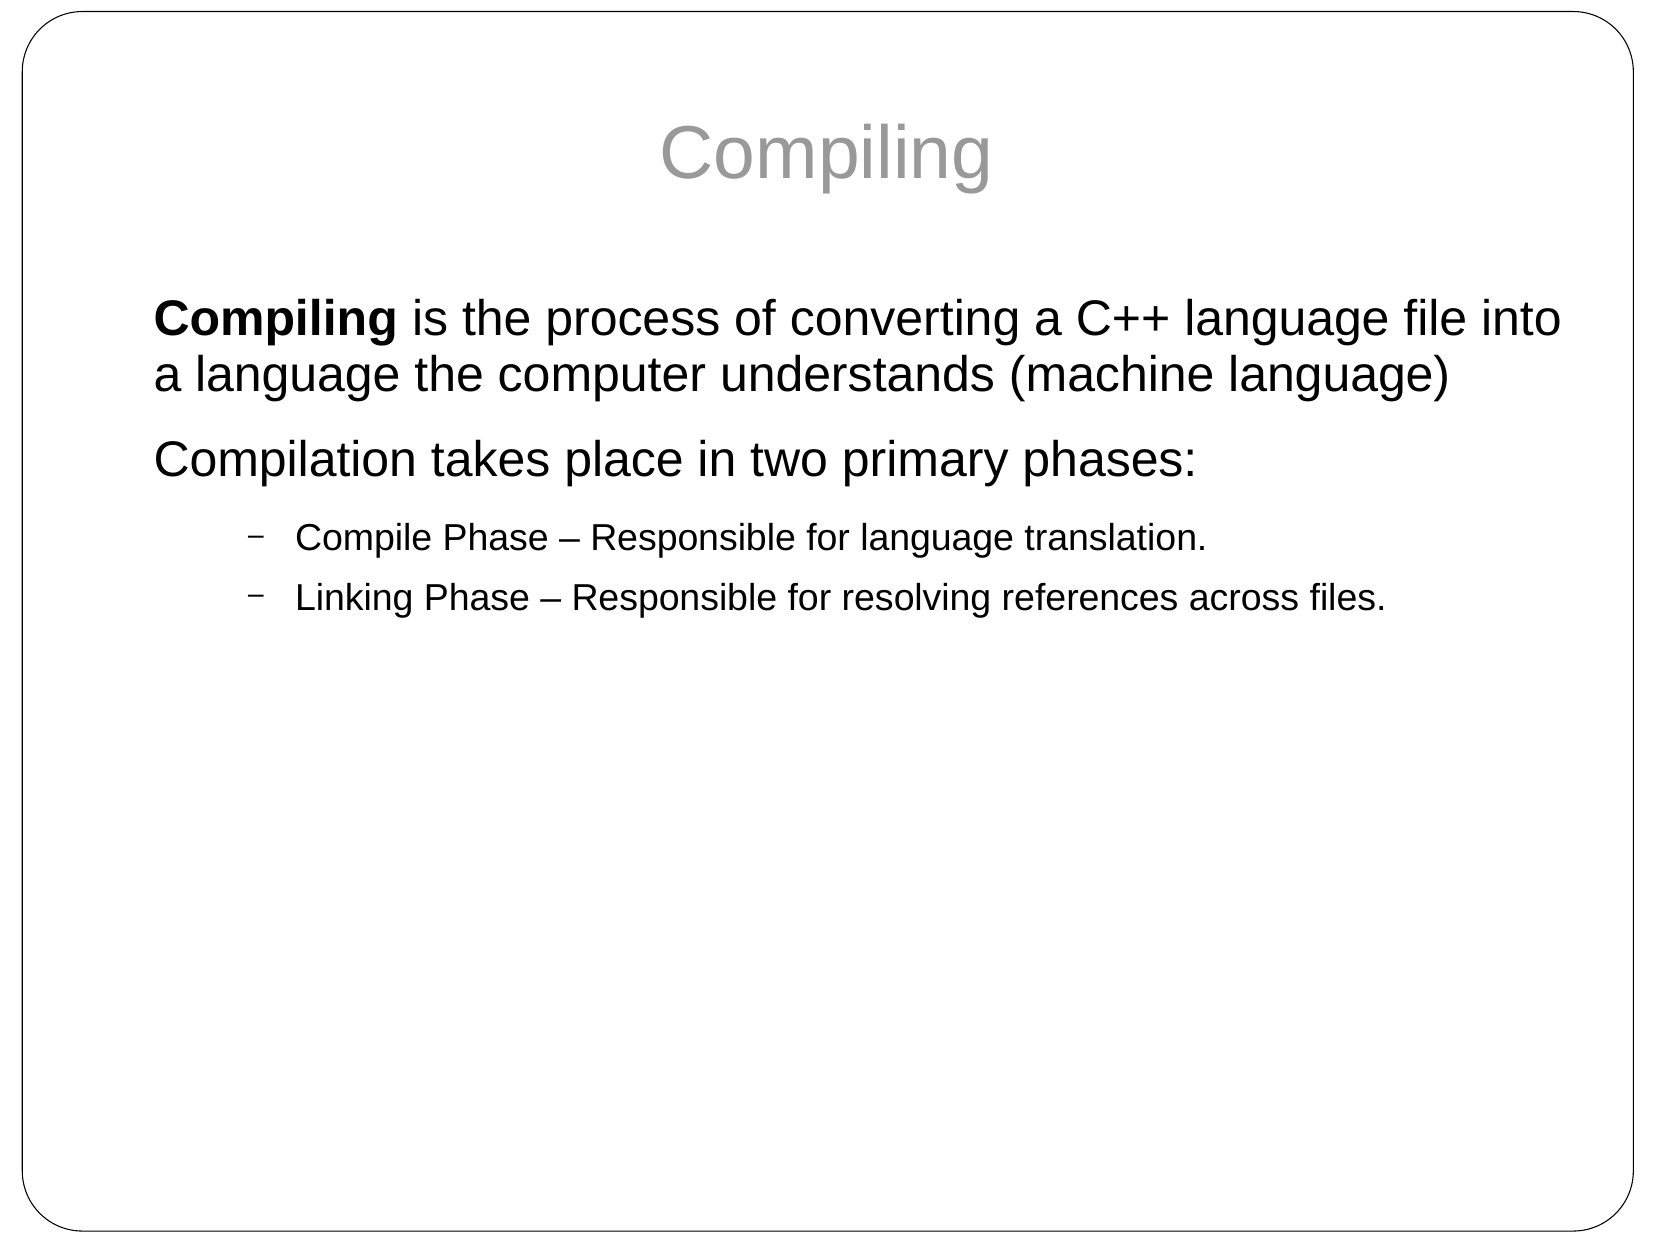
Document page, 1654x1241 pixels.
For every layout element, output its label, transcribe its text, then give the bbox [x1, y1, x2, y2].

title Compiling [82, 56, 1571, 250]
list Compiling is the process of converting a C++ language file into a language the computer understands (machine language) Compilation takes place in two primary phases: Compile Phase – Responsible for language translation. Linking Phase – Responsible for resolving references across files. [82, 290, 1571, 1109]
